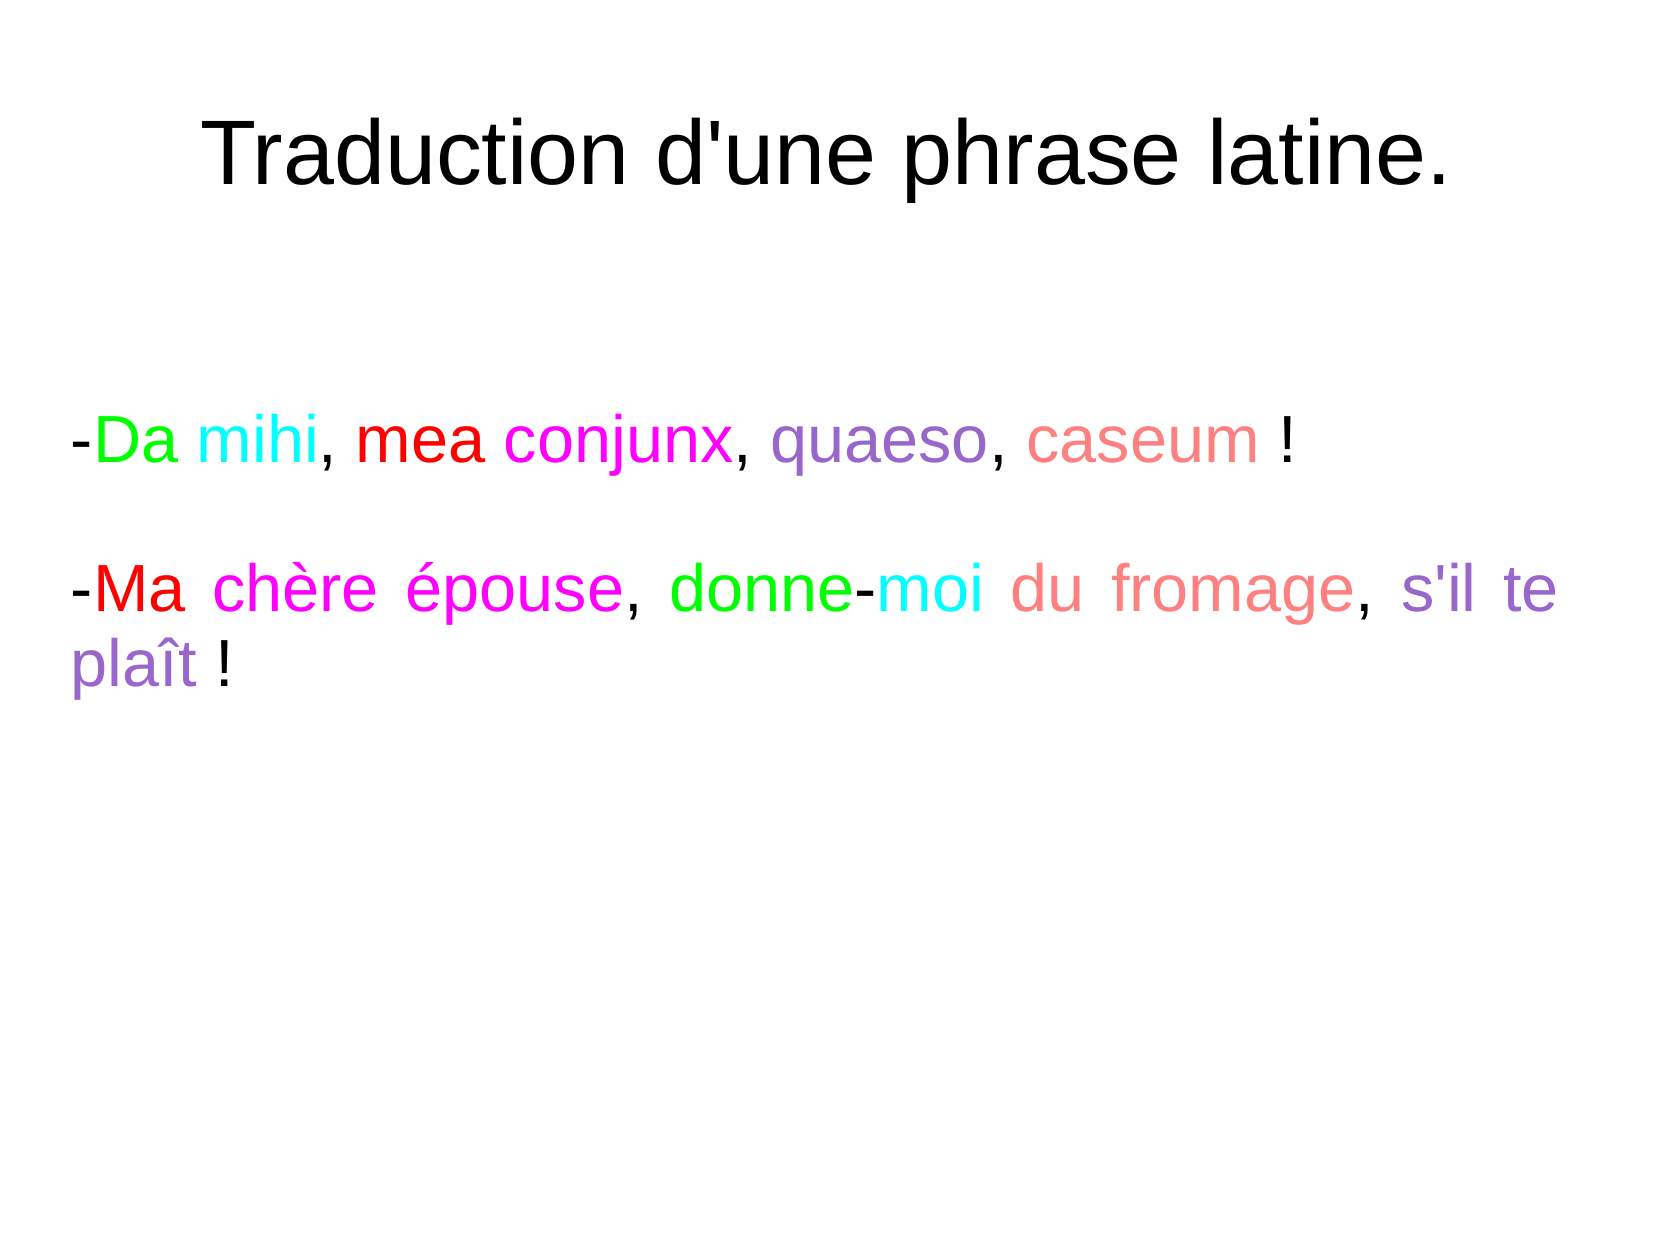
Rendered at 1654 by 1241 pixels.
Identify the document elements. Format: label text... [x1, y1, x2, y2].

subtitle -Da mihi, mea conjunx, quaeso, caseum ! -Ma chère épouse, donne-moi du fromage, s'il te plaît ! [70, 401, 1559, 1241]
title Traduction d'une phrase latine. [82, 49, 1571, 257]
